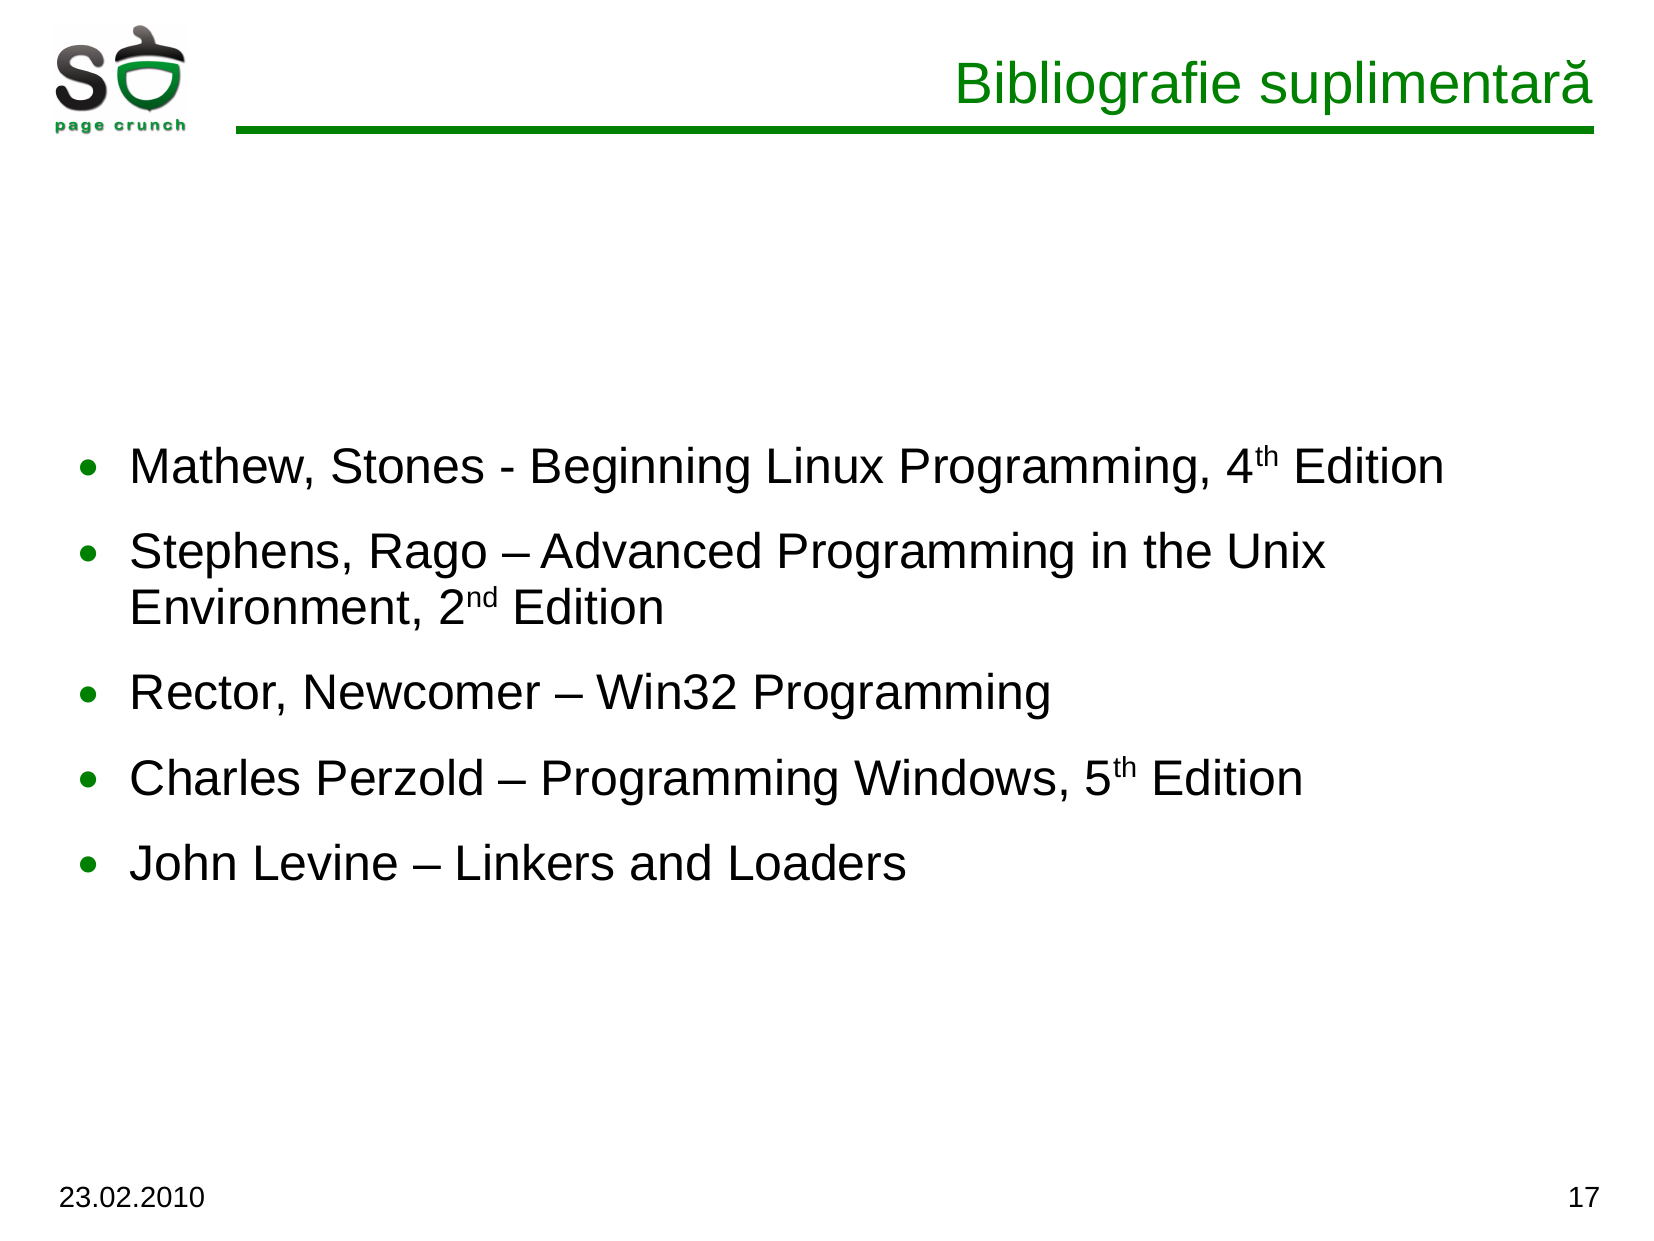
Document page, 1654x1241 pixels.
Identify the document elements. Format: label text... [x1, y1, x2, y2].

picture [53, 23, 188, 136]
list Mathew, Stones - Beginning Linux Programming, 4th Edition Stephens, Rago – Advanced Programming in the Unix Environment, 2nd Edition Rector, Newcomer – Win32 Programming Charles Perzold – Programming Windows, 5th Edition John Levine – Linkers and Loaders [59, 177, 1595, 1152]
title Bibliografie suplimentară [236, 49, 1595, 119]
